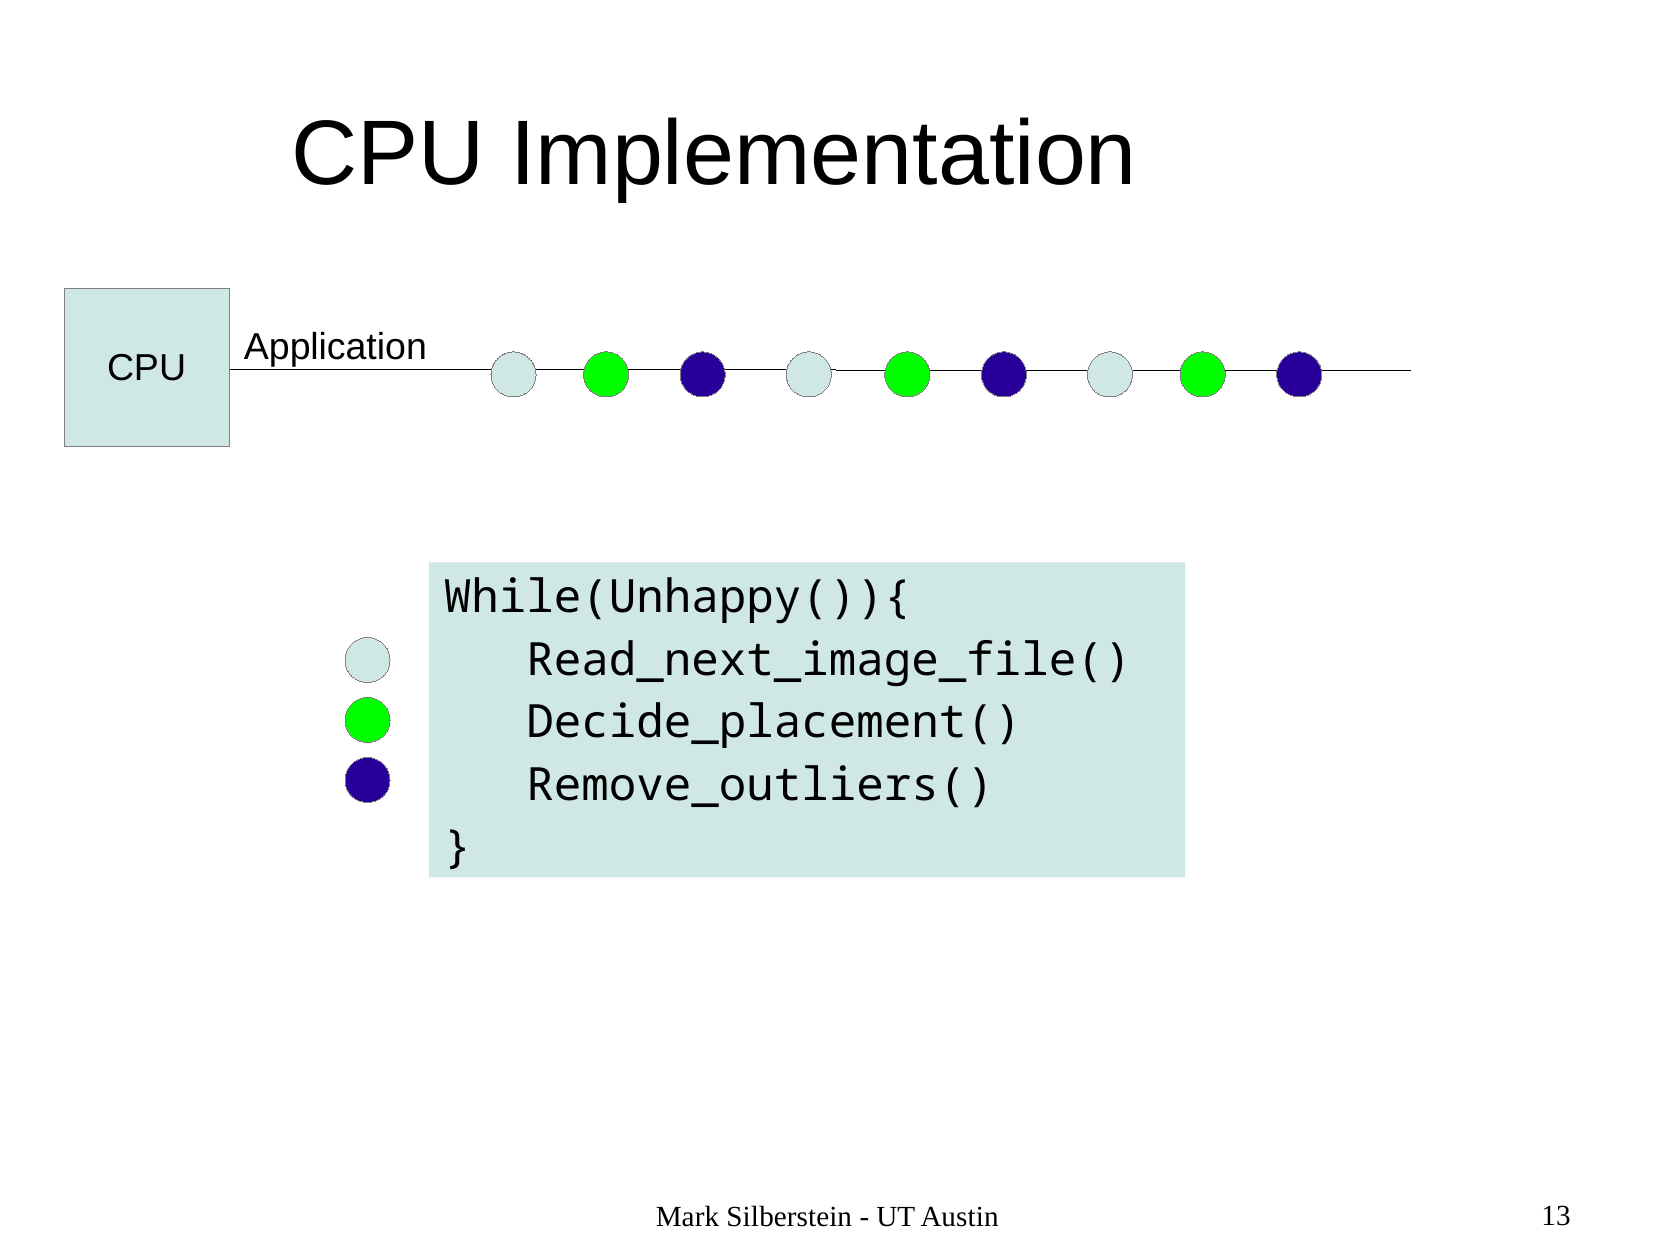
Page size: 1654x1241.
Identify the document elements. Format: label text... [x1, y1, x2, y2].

text_box [490, 351, 537, 397]
text_box While(Unhappy()){ Read_next_image_file() Decide_placement() Remove_outliers() } [429, 562, 1186, 878]
text_box [583, 351, 629, 397]
text_box [884, 351, 930, 397]
text_box [680, 351, 726, 397]
text_box [1276, 351, 1322, 397]
text_box [345, 697, 391, 743]
text_box [981, 351, 1027, 397]
text_box [345, 637, 391, 683]
text_box CPU [64, 288, 230, 447]
text_box [345, 757, 391, 803]
text_box [1180, 351, 1226, 397]
text_box Application [229, 318, 442, 376]
title CPU Implementation [0, 49, 1459, 257]
text_box [1087, 351, 1133, 397]
text_box [786, 351, 832, 397]
